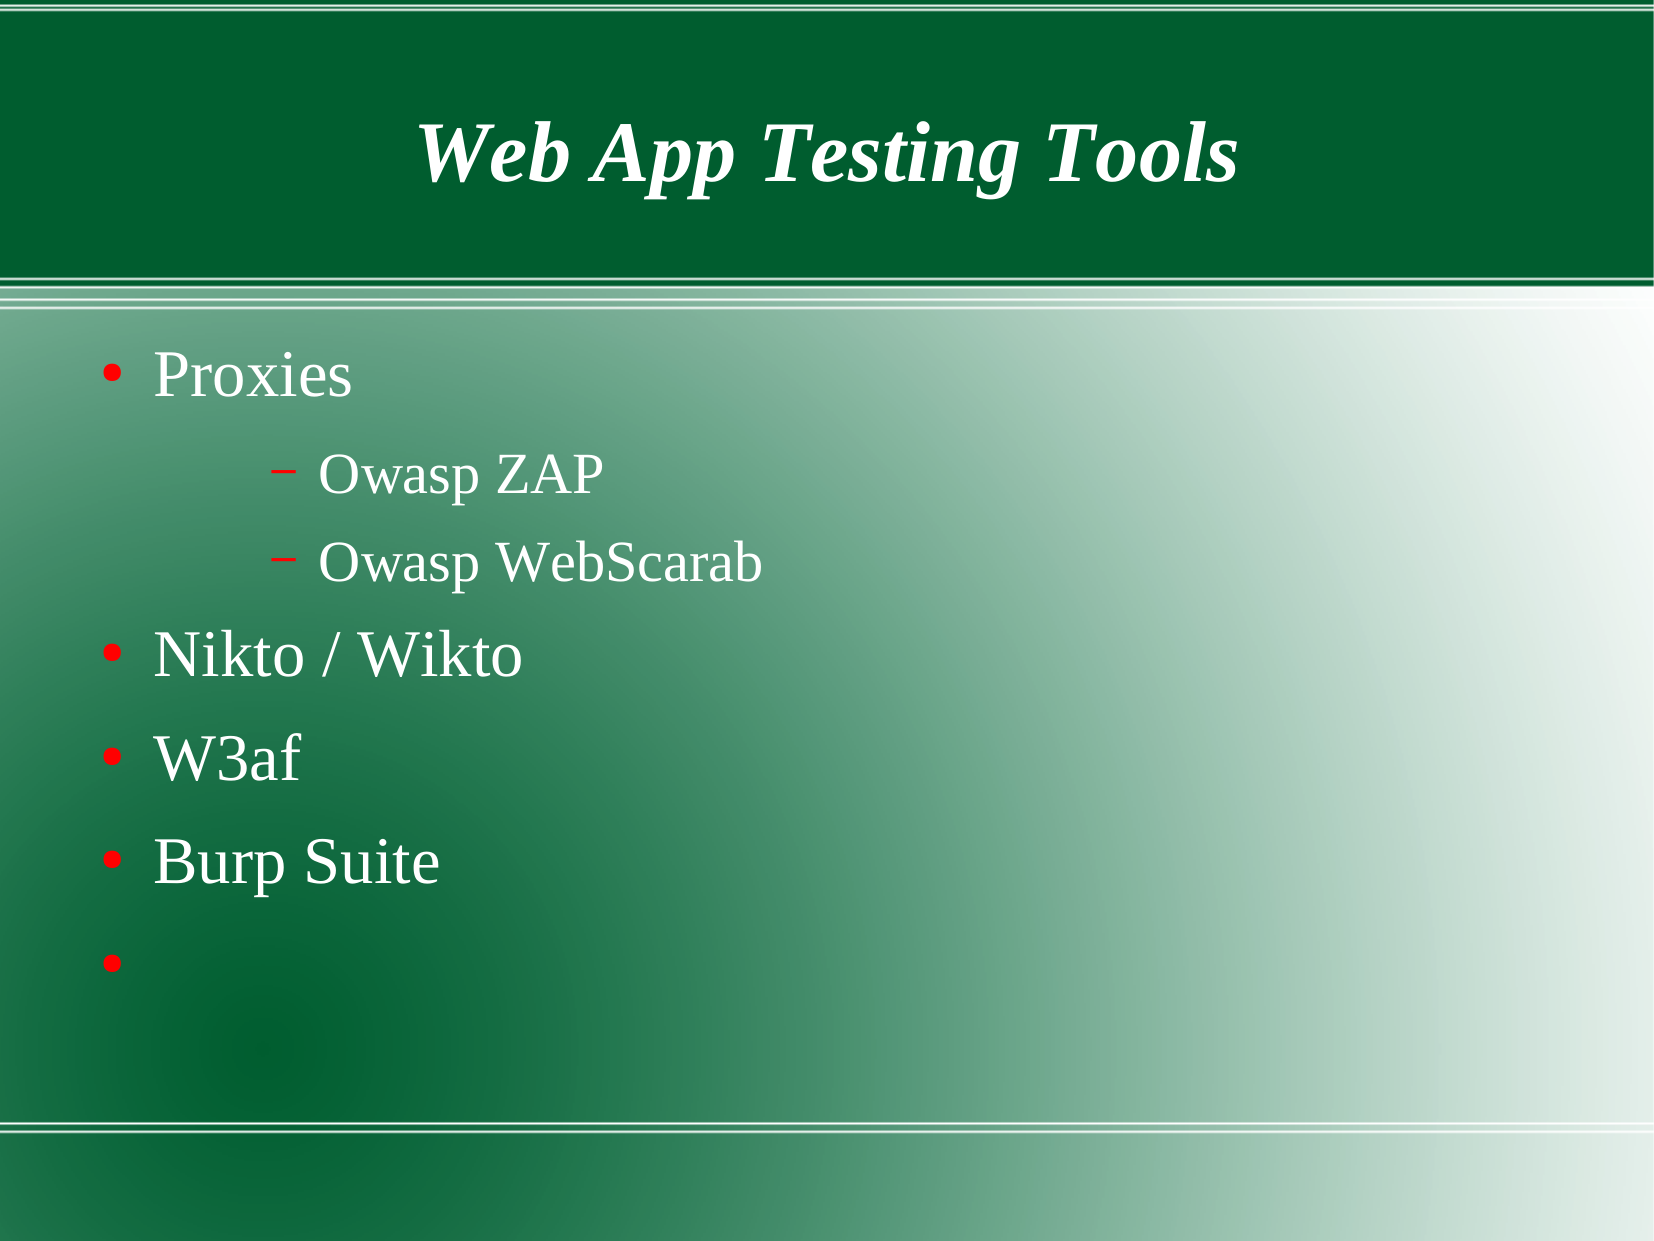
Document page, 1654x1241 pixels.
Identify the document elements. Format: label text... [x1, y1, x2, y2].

title Web App Testing Tools [82, 49, 1571, 257]
picture [0, 0, 1654, 1241]
list Proxies Owasp ZAP Owasp WebScarab Nikto / Wikto W3af Burp Suite [82, 337, 1571, 1156]
